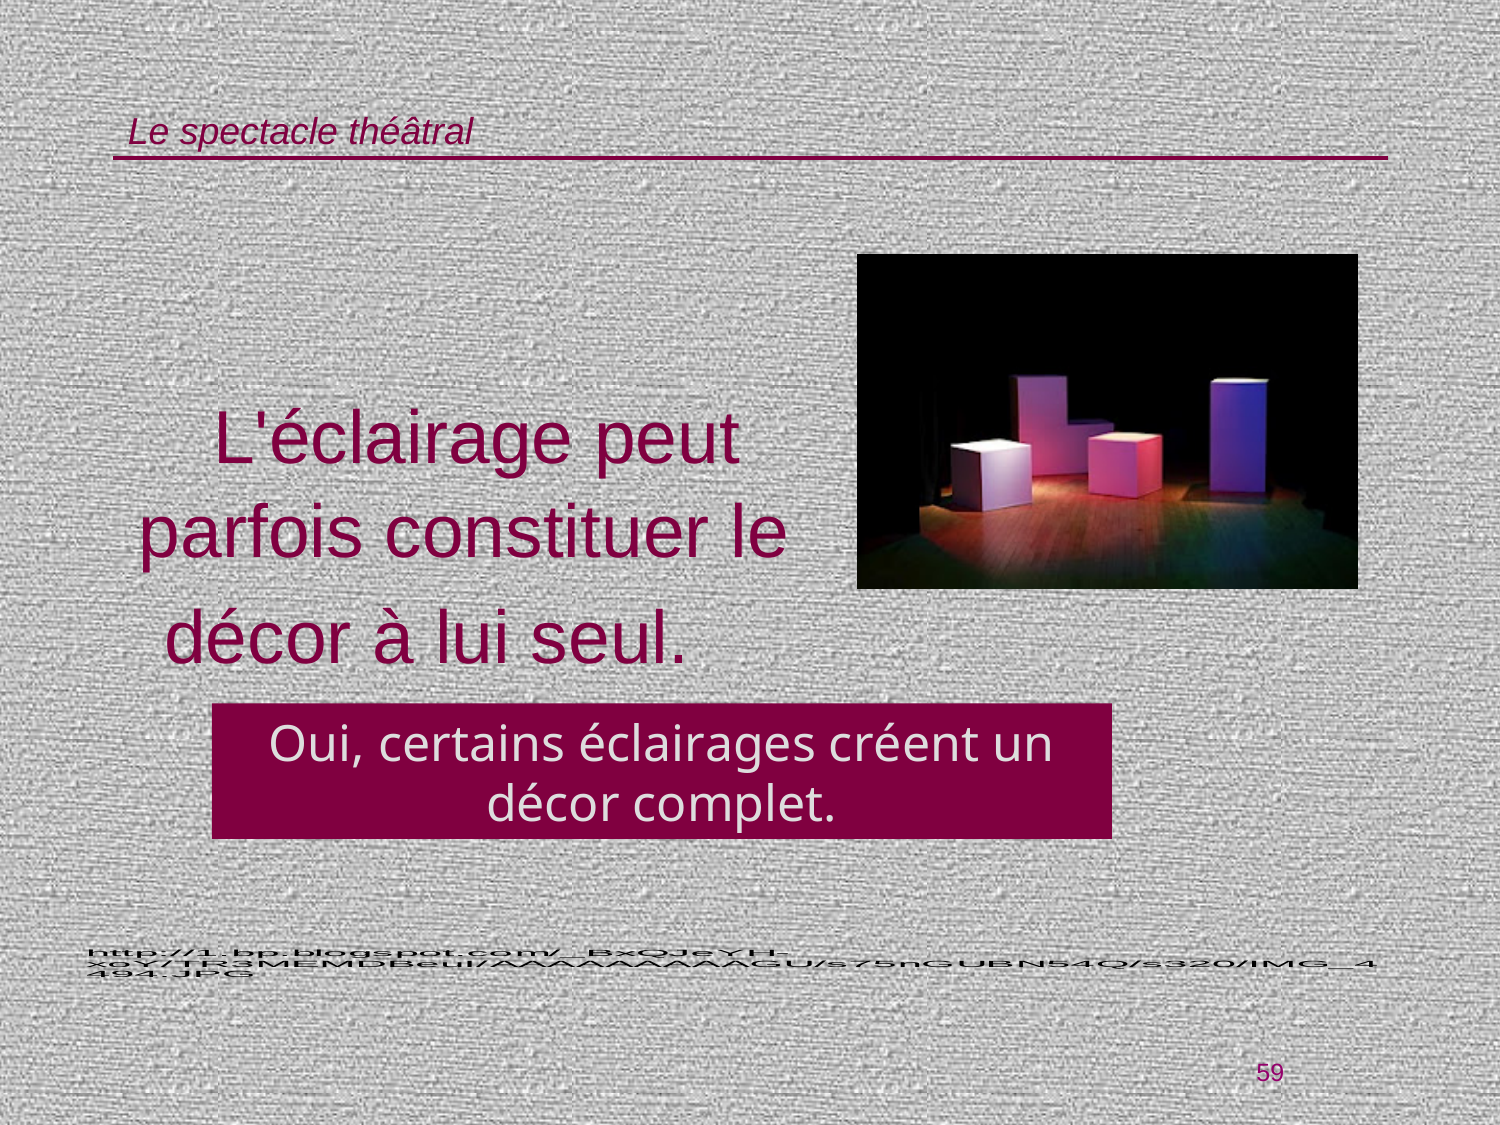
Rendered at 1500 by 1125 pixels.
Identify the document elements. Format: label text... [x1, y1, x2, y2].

chart [84, 948, 1393, 997]
text_box L'éclairage peut parfois constituer le décor à lui seul. Vrai / Faux ? [89, 364, 839, 827]
picture [0, 0, 1500, 1125]
text_box Oui, certains éclairages créent un décor complet. [211, 703, 1112, 839]
